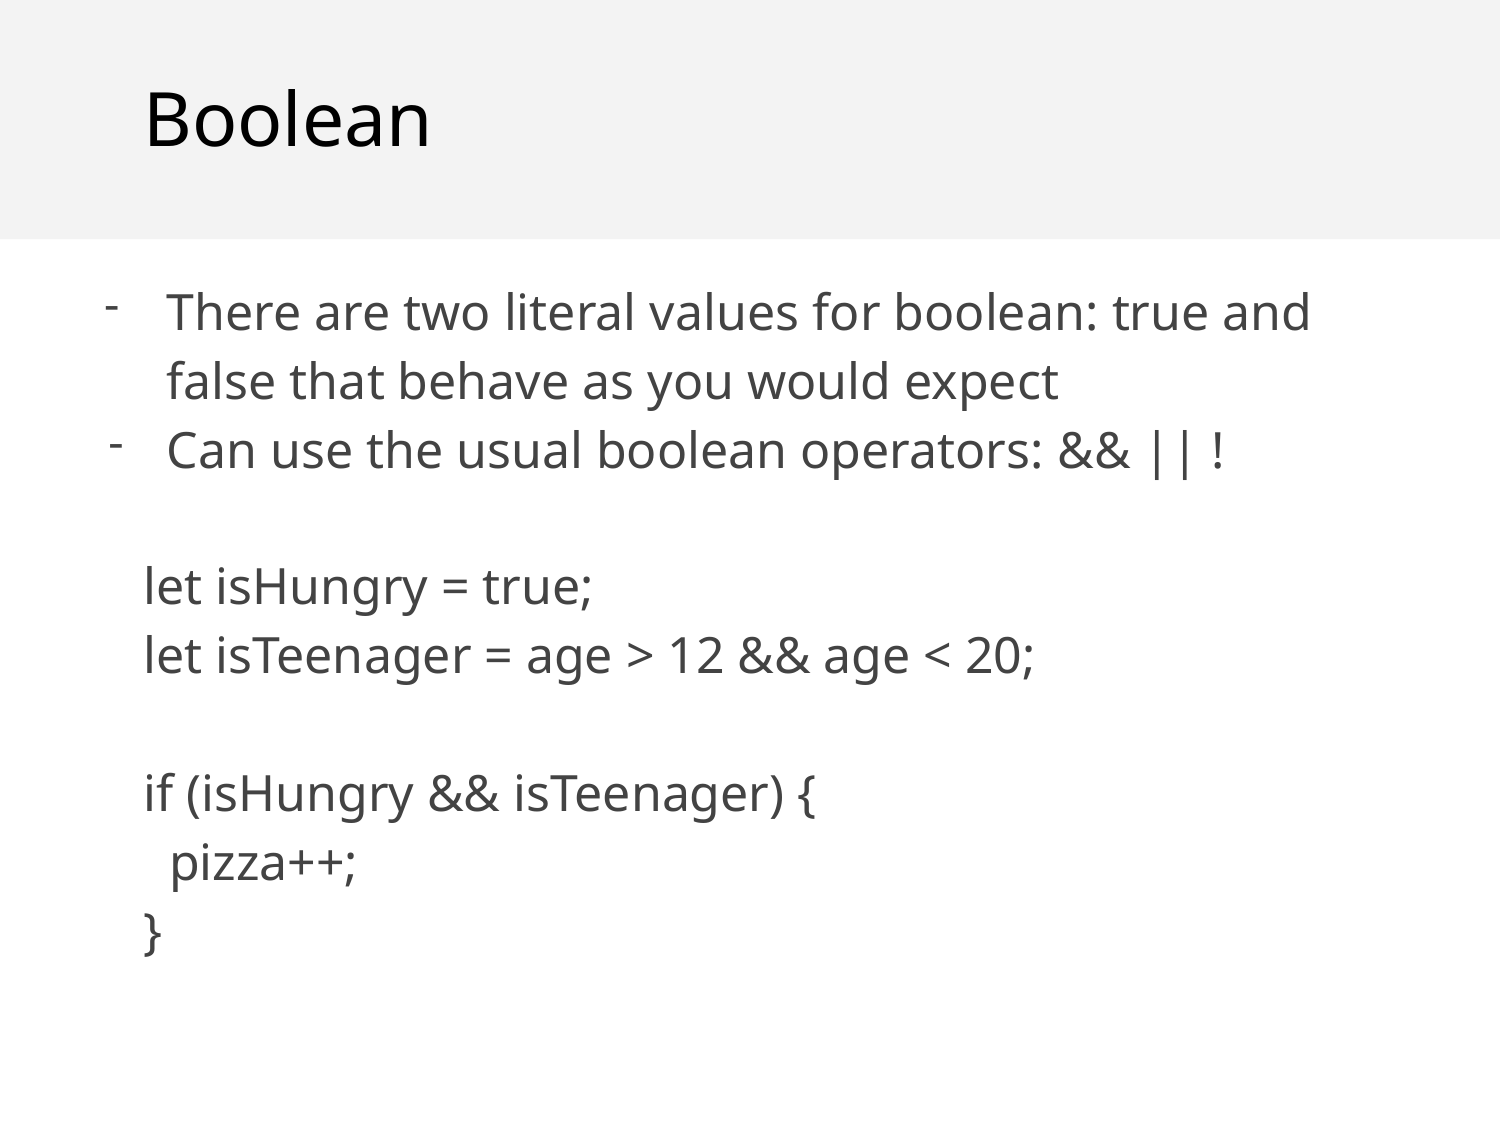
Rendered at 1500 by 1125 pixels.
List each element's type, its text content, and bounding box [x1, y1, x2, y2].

title Boolean [128, 56, 1372, 183]
text_box let isHungry = true; let isTeenager = age > 12 && age < 20; if (isHungry && isTeenager) { pizza++; } [128, 530, 1485, 1040]
list There are two literal values for boolean: true and false that behave as you would expect Can use the usual boolean operators: && || ! [76, 256, 1444, 492]
